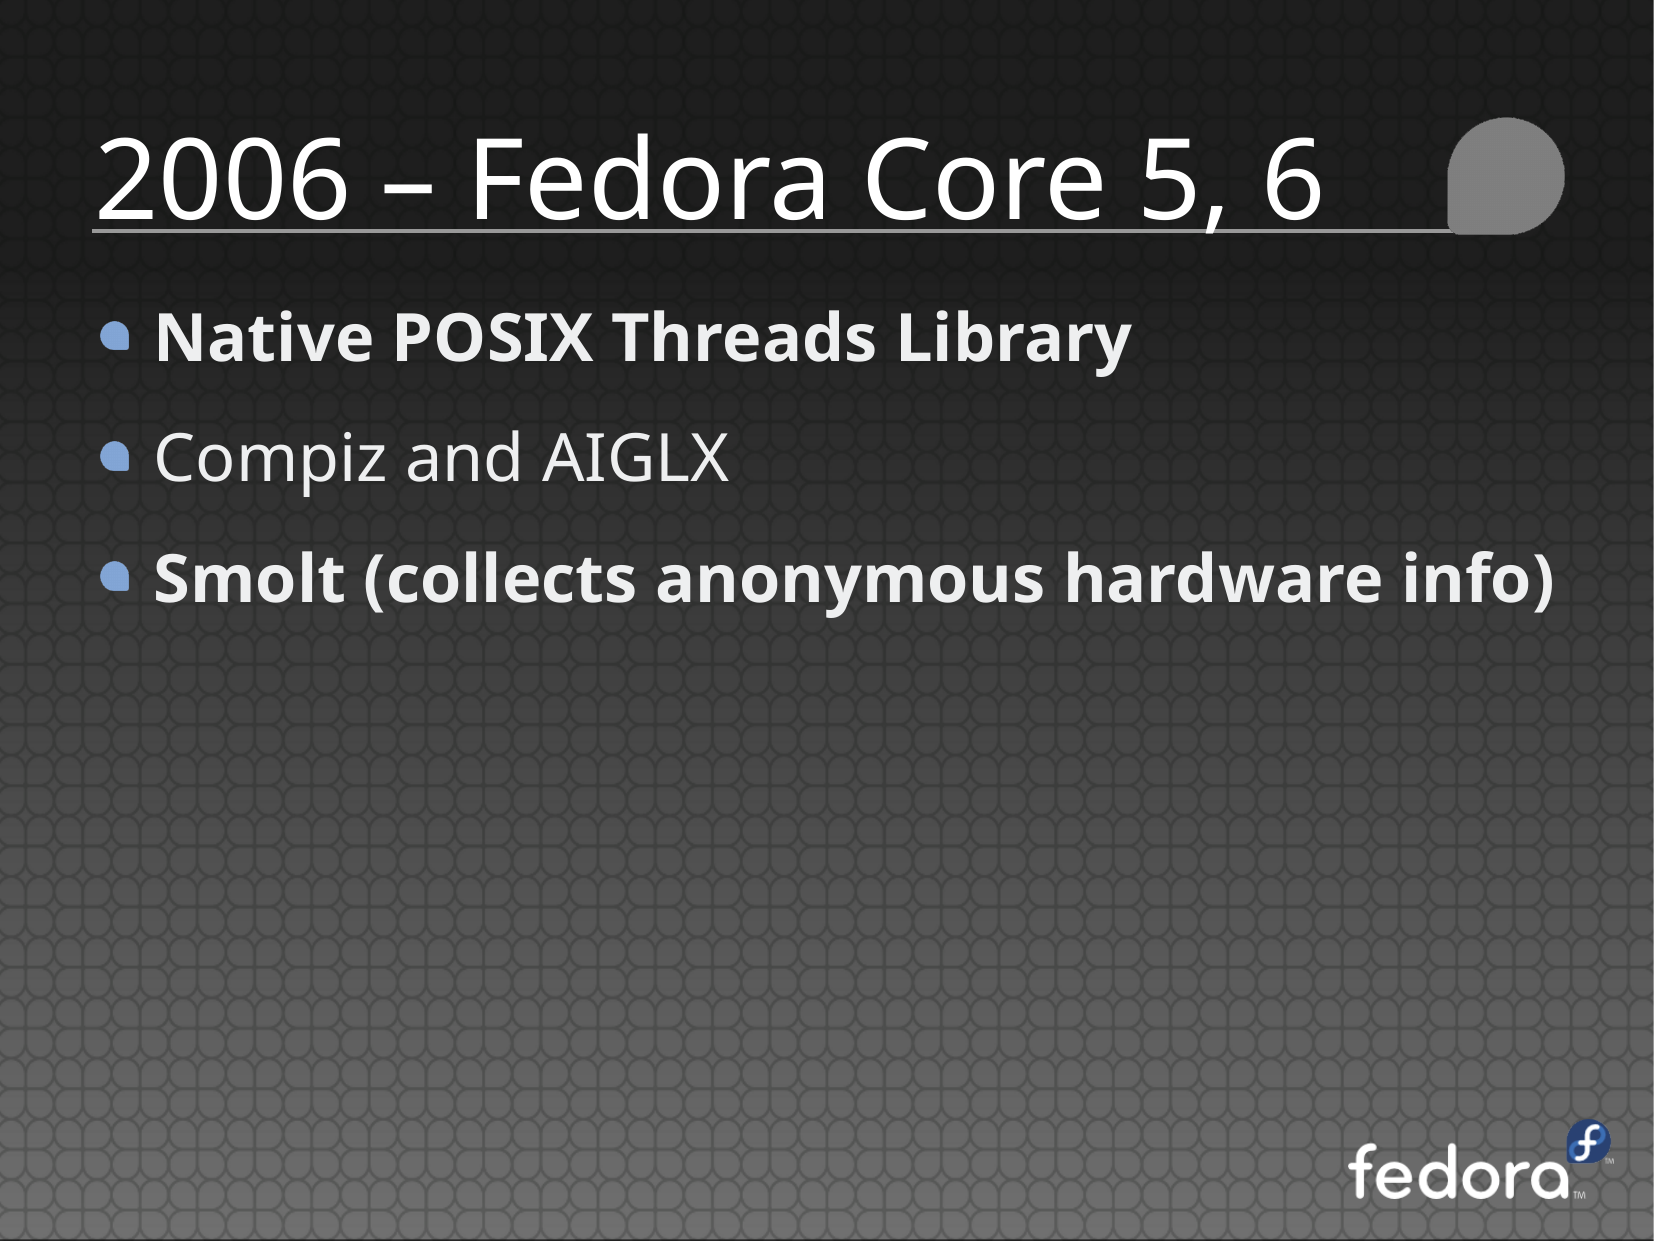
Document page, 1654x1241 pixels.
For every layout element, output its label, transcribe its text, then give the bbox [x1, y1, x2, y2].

title 2006 – Fedora Core 5, 6 [94, 100, 1426, 251]
list Native POSIX Threads Library Compiz and AIGLX Smolt (collects anonymous hardware info) [82, 290, 1571, 1094]
picture [0, 0, 1654, 1241]
